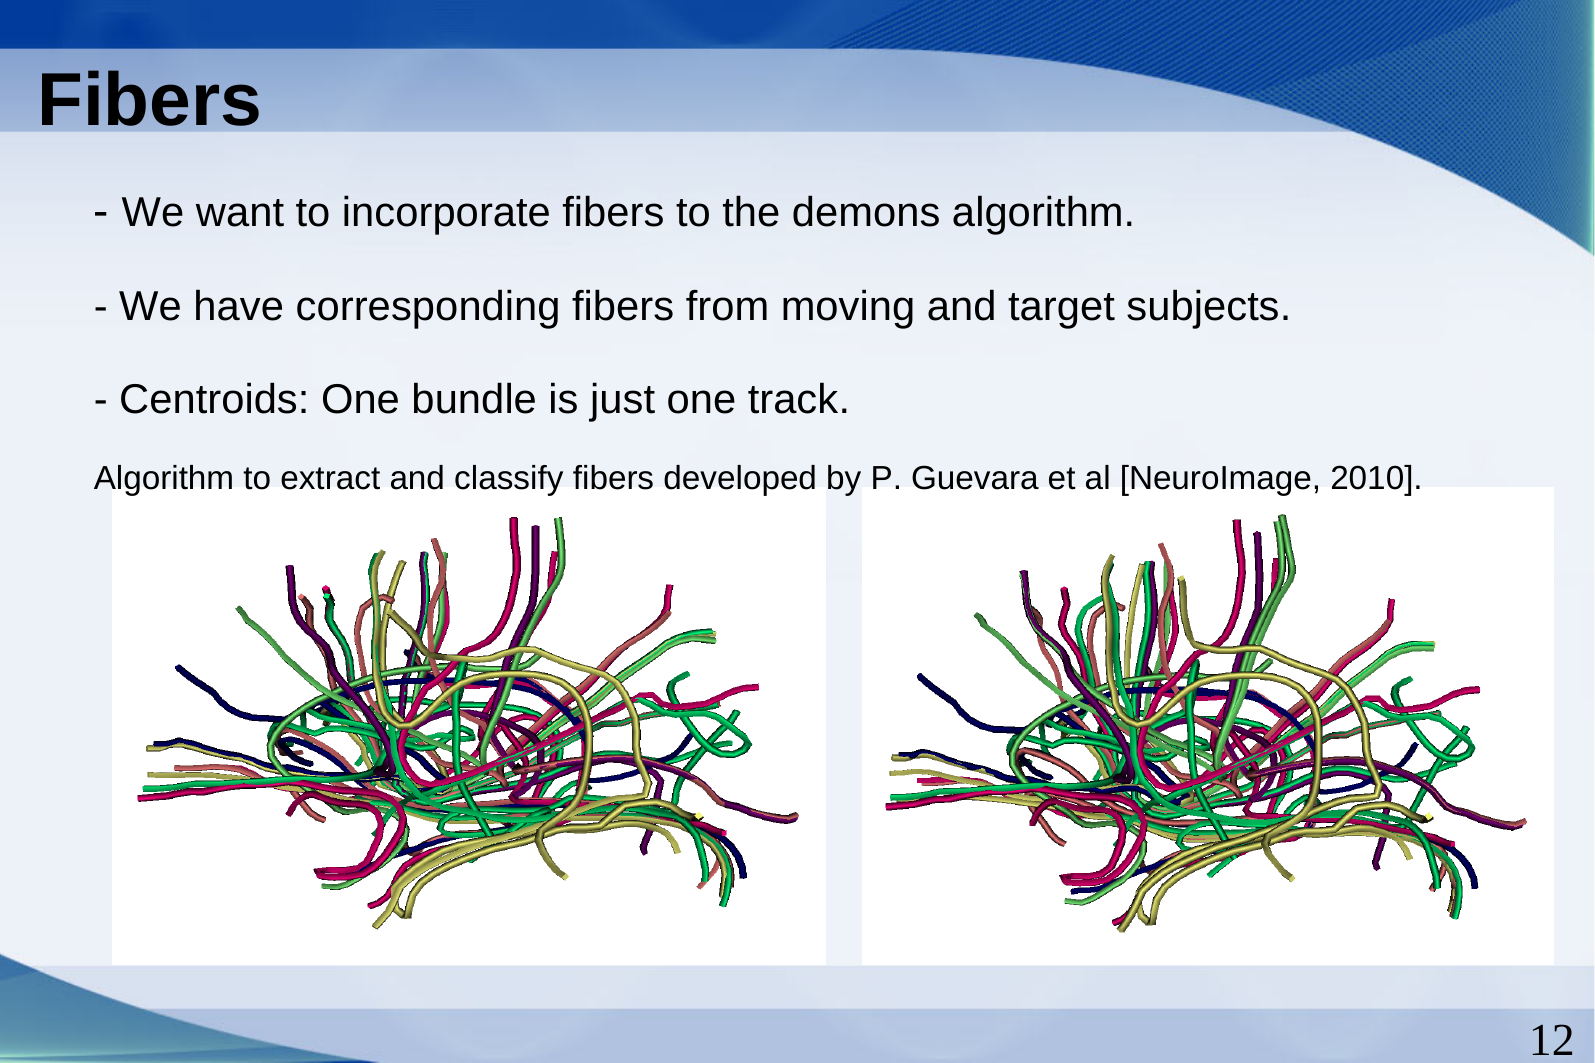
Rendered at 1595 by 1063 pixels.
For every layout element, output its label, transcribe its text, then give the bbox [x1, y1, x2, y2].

title Fibers [37, 0, 1527, 200]
subtitle - We want to incorporate fibers to the demons algorithm. - We have corresponding fibers from moving and target subjects. - Centroids: One bundle is just one track. Algorithm to extract and classify fibers developed by P. Guevara et al [NeuroImage, 2010]. [75, 159, 1463, 807]
picture [0, 0, 1595, 1063]
